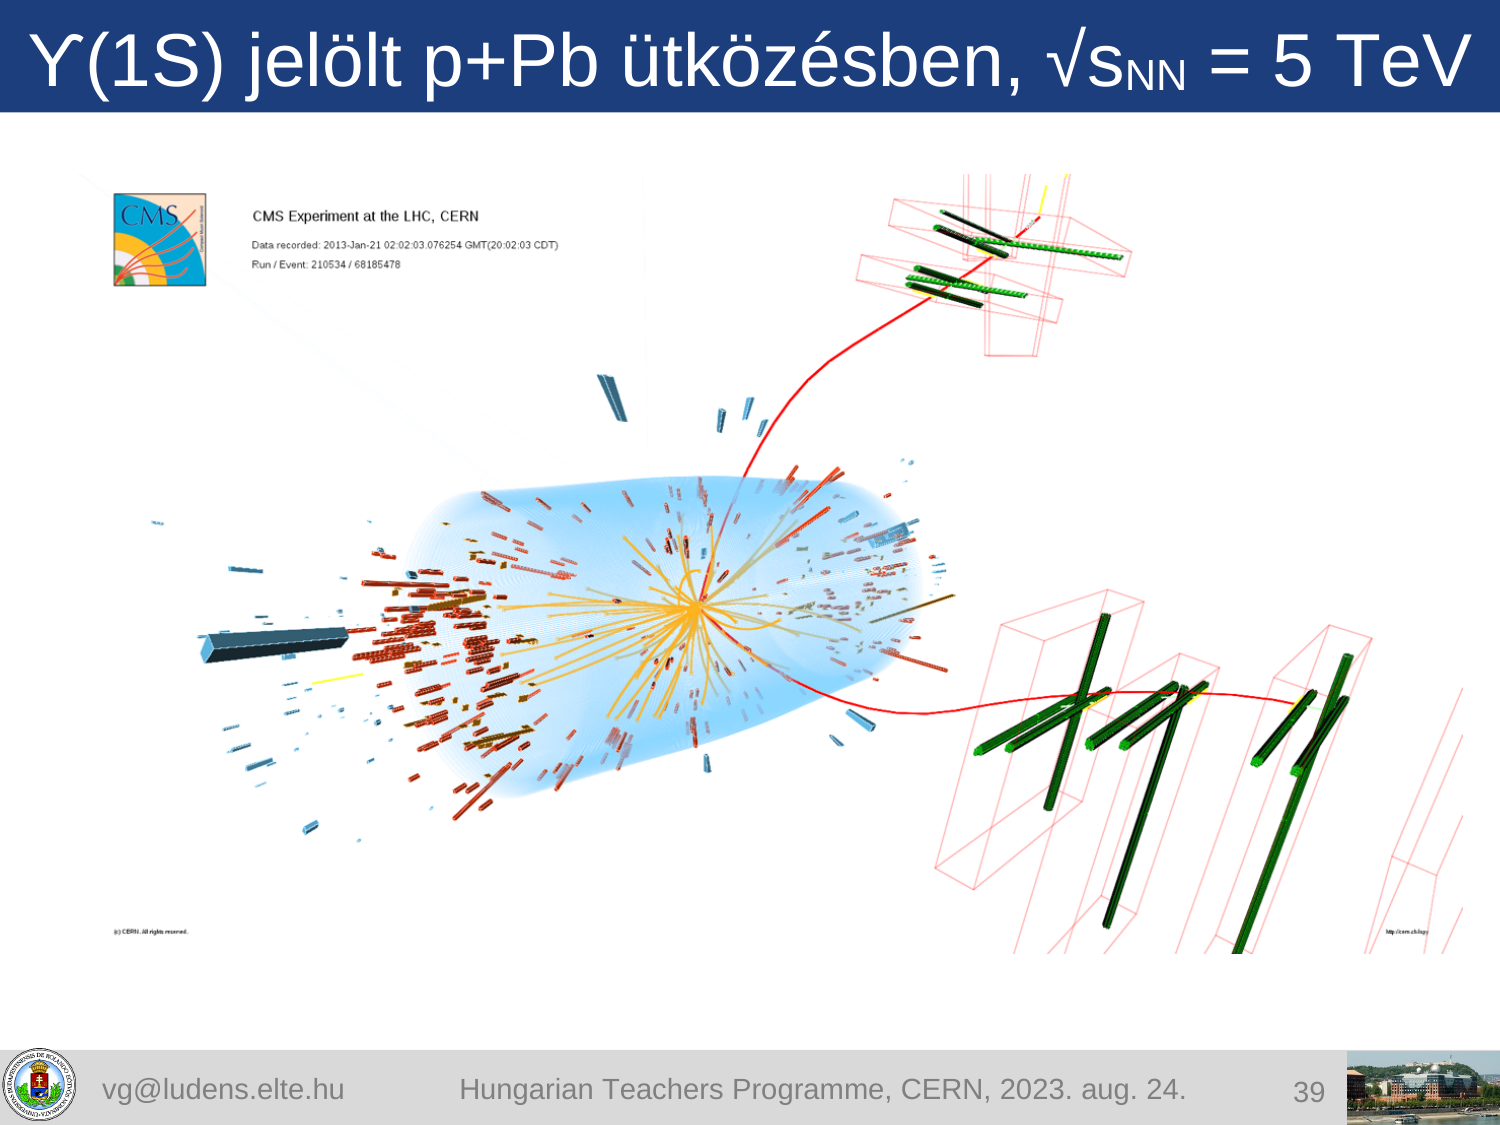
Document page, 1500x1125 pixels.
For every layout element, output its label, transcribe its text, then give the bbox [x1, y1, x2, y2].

picture [2, 1048, 76, 1121]
picture [1347, 1051, 1500, 1125]
title ϒ(1S) jelölt p+Pb ütközésben, √sNN = 5 TeV [0, 0, 1500, 113]
picture [79, 174, 1463, 954]
